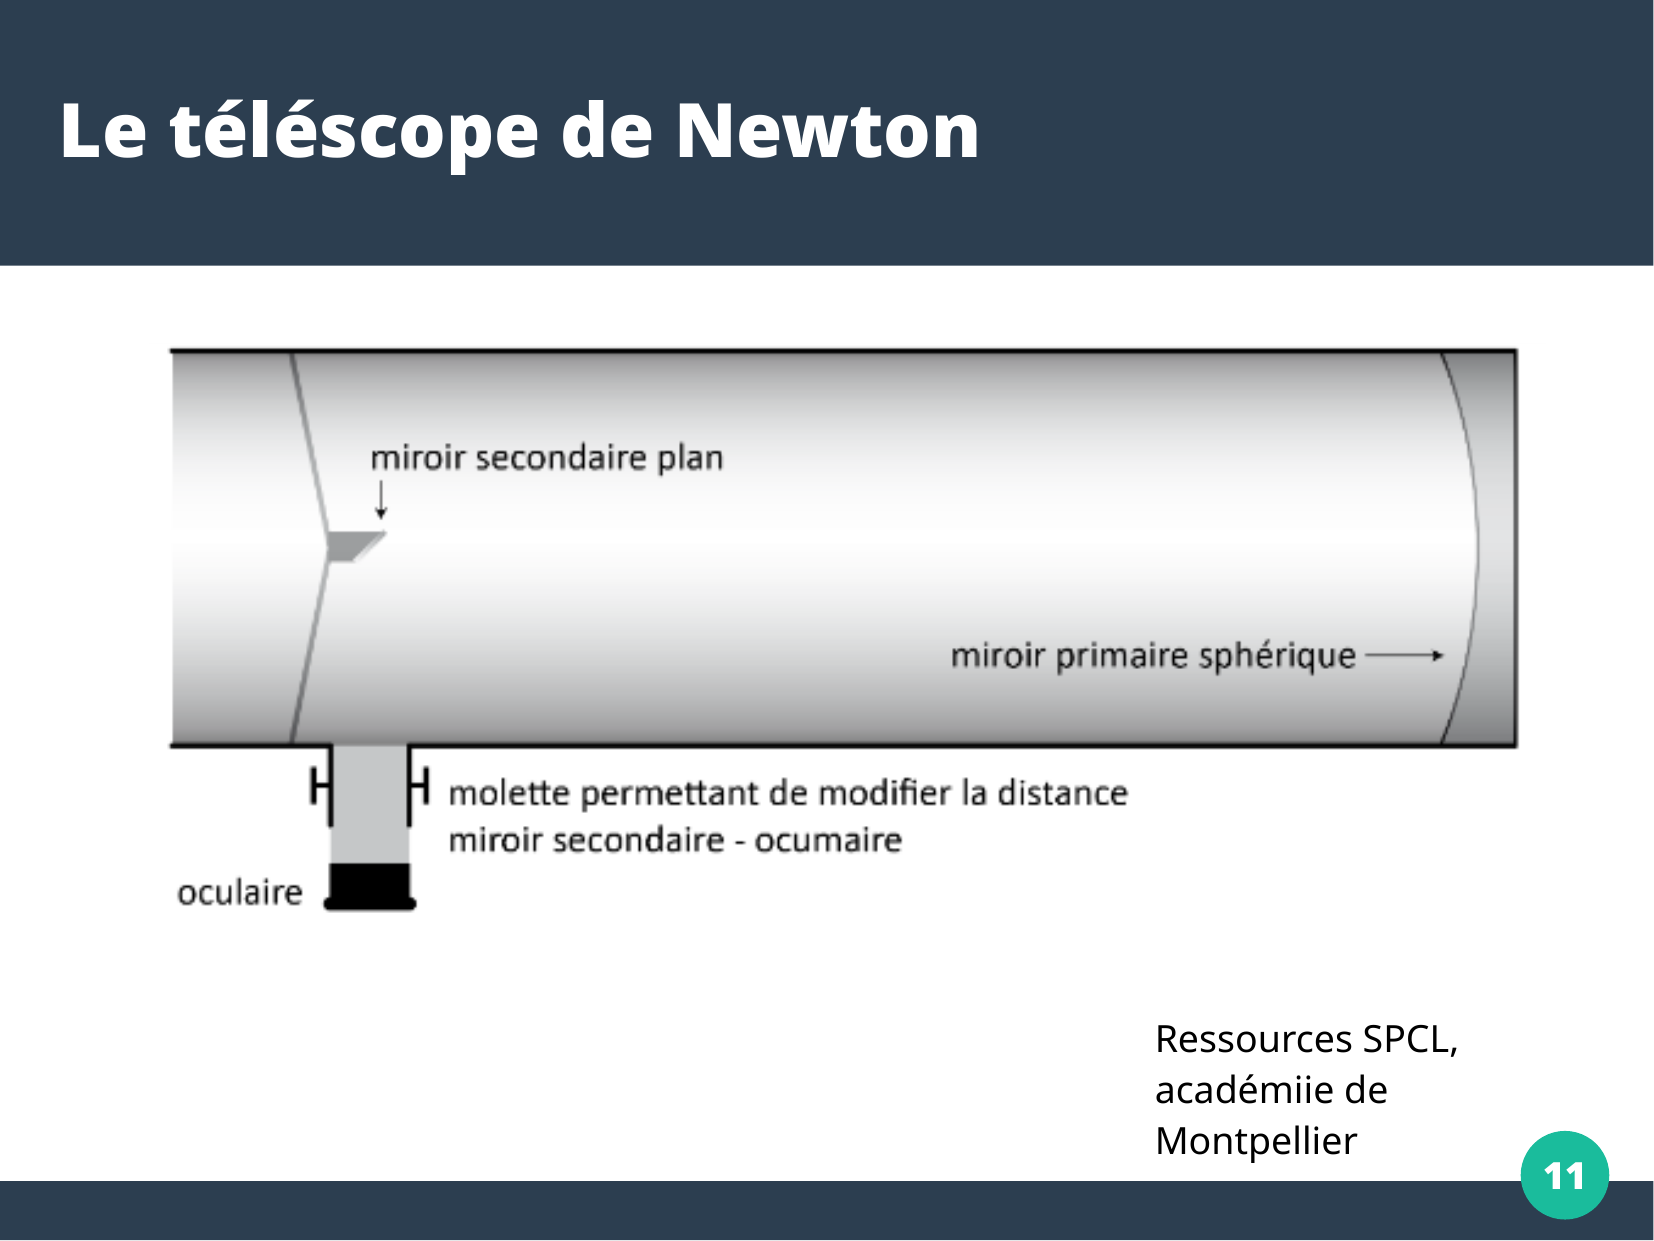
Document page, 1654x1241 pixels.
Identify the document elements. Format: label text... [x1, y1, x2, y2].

title Le téléscope de Newton [59, 49, 1595, 207]
picture [149, 342, 1546, 931]
text_box Ressources SPCL, académiie de Montpellier [1140, 1005, 1486, 1241]
